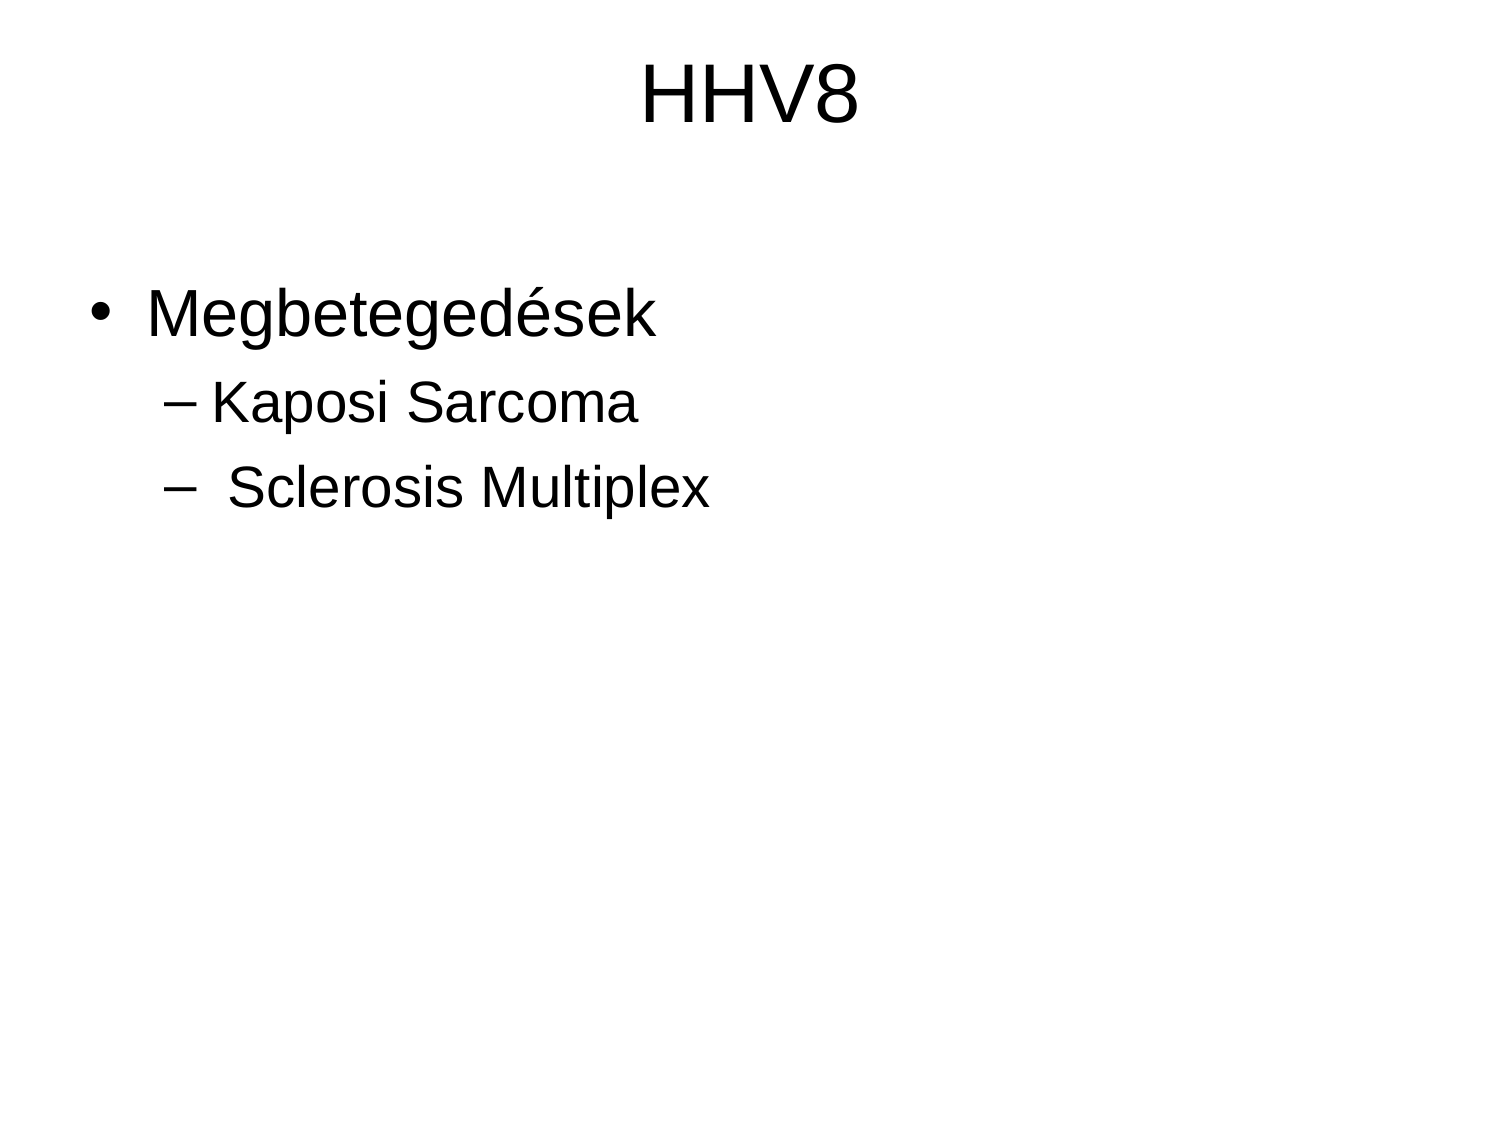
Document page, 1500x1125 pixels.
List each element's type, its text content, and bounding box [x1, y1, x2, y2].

title HHV8 [75, 31, 1426, 247]
list Megbetegedések Kaposi Sarcoma Sclerosis Multiplex [75, 262, 1426, 1005]
